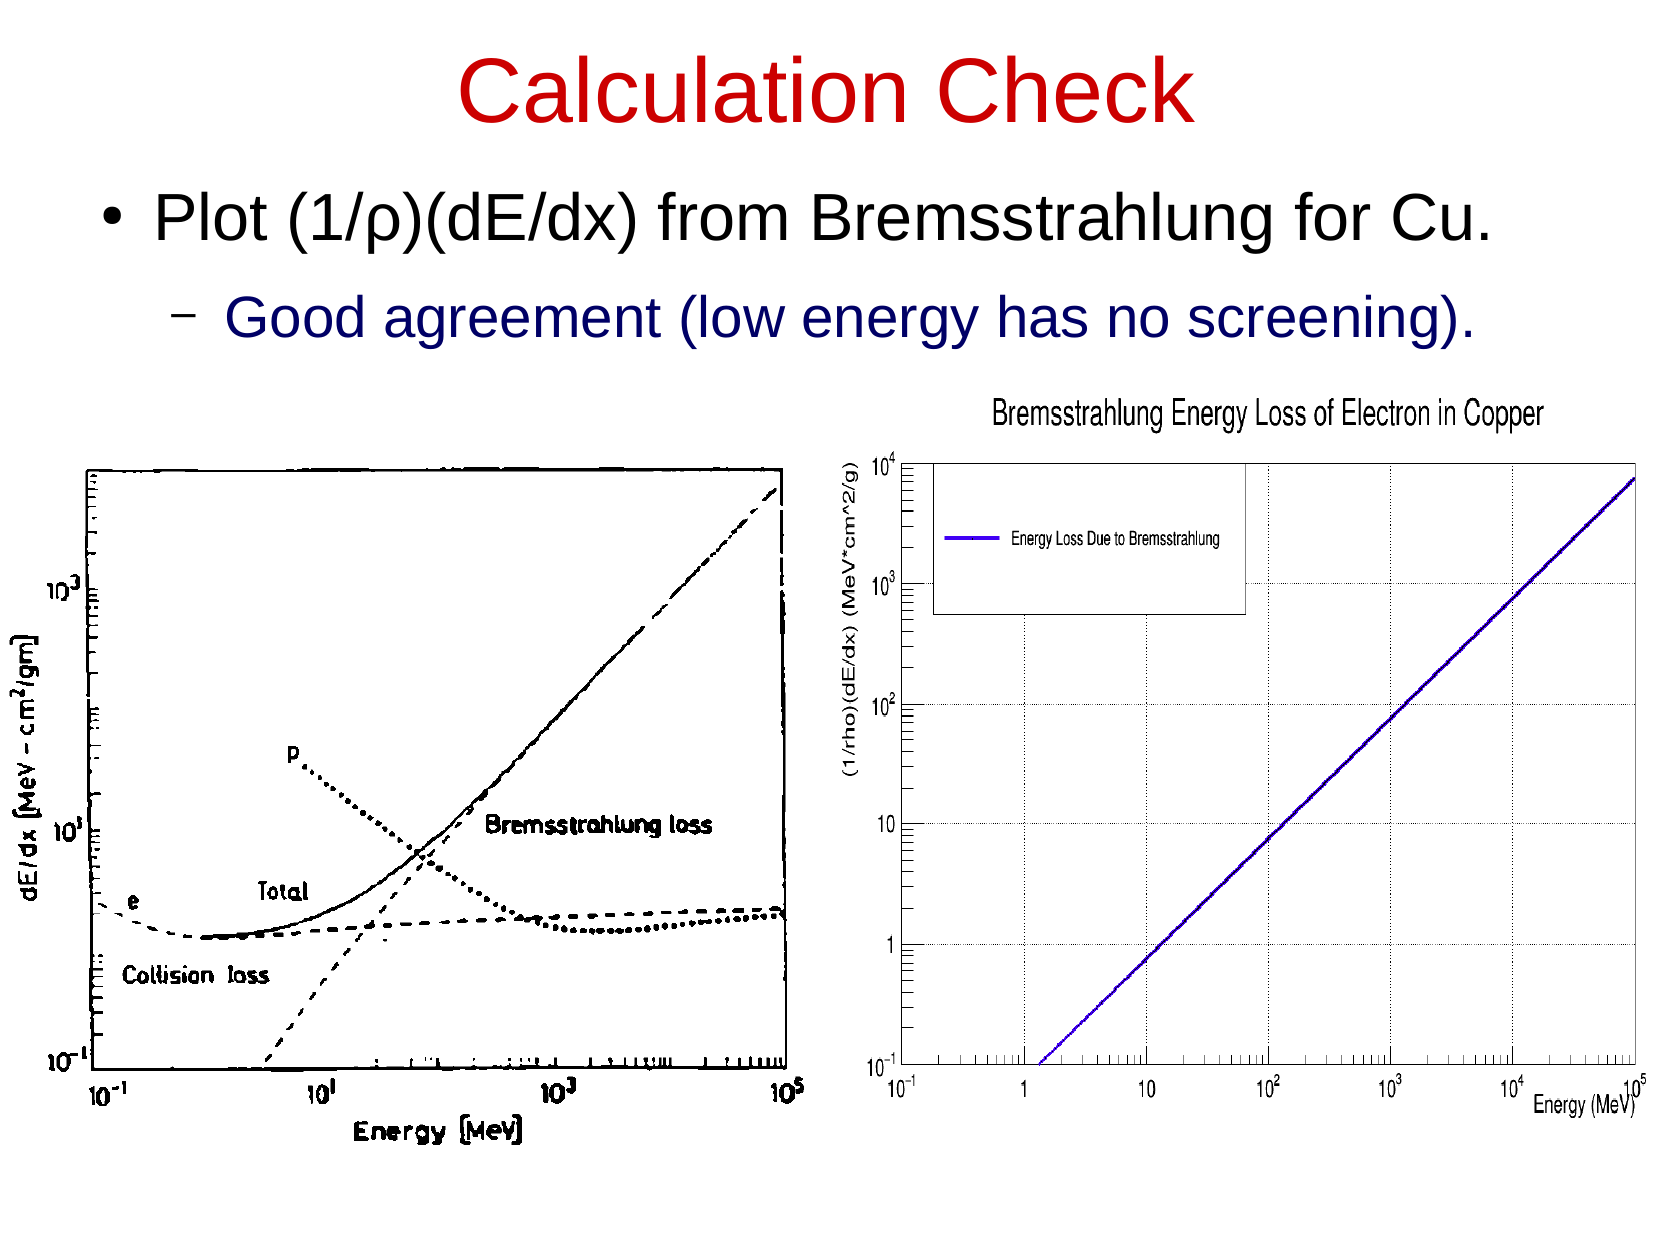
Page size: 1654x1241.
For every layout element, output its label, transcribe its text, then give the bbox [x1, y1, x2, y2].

list Plot (1/ρ)(dE/dx) from Bremsstrahlung for Cu. Good agreement (low energy has no screening). [82, 180, 1571, 389]
picture [0, 359, 1654, 1241]
title Calculation Check [82, 25, 1571, 156]
